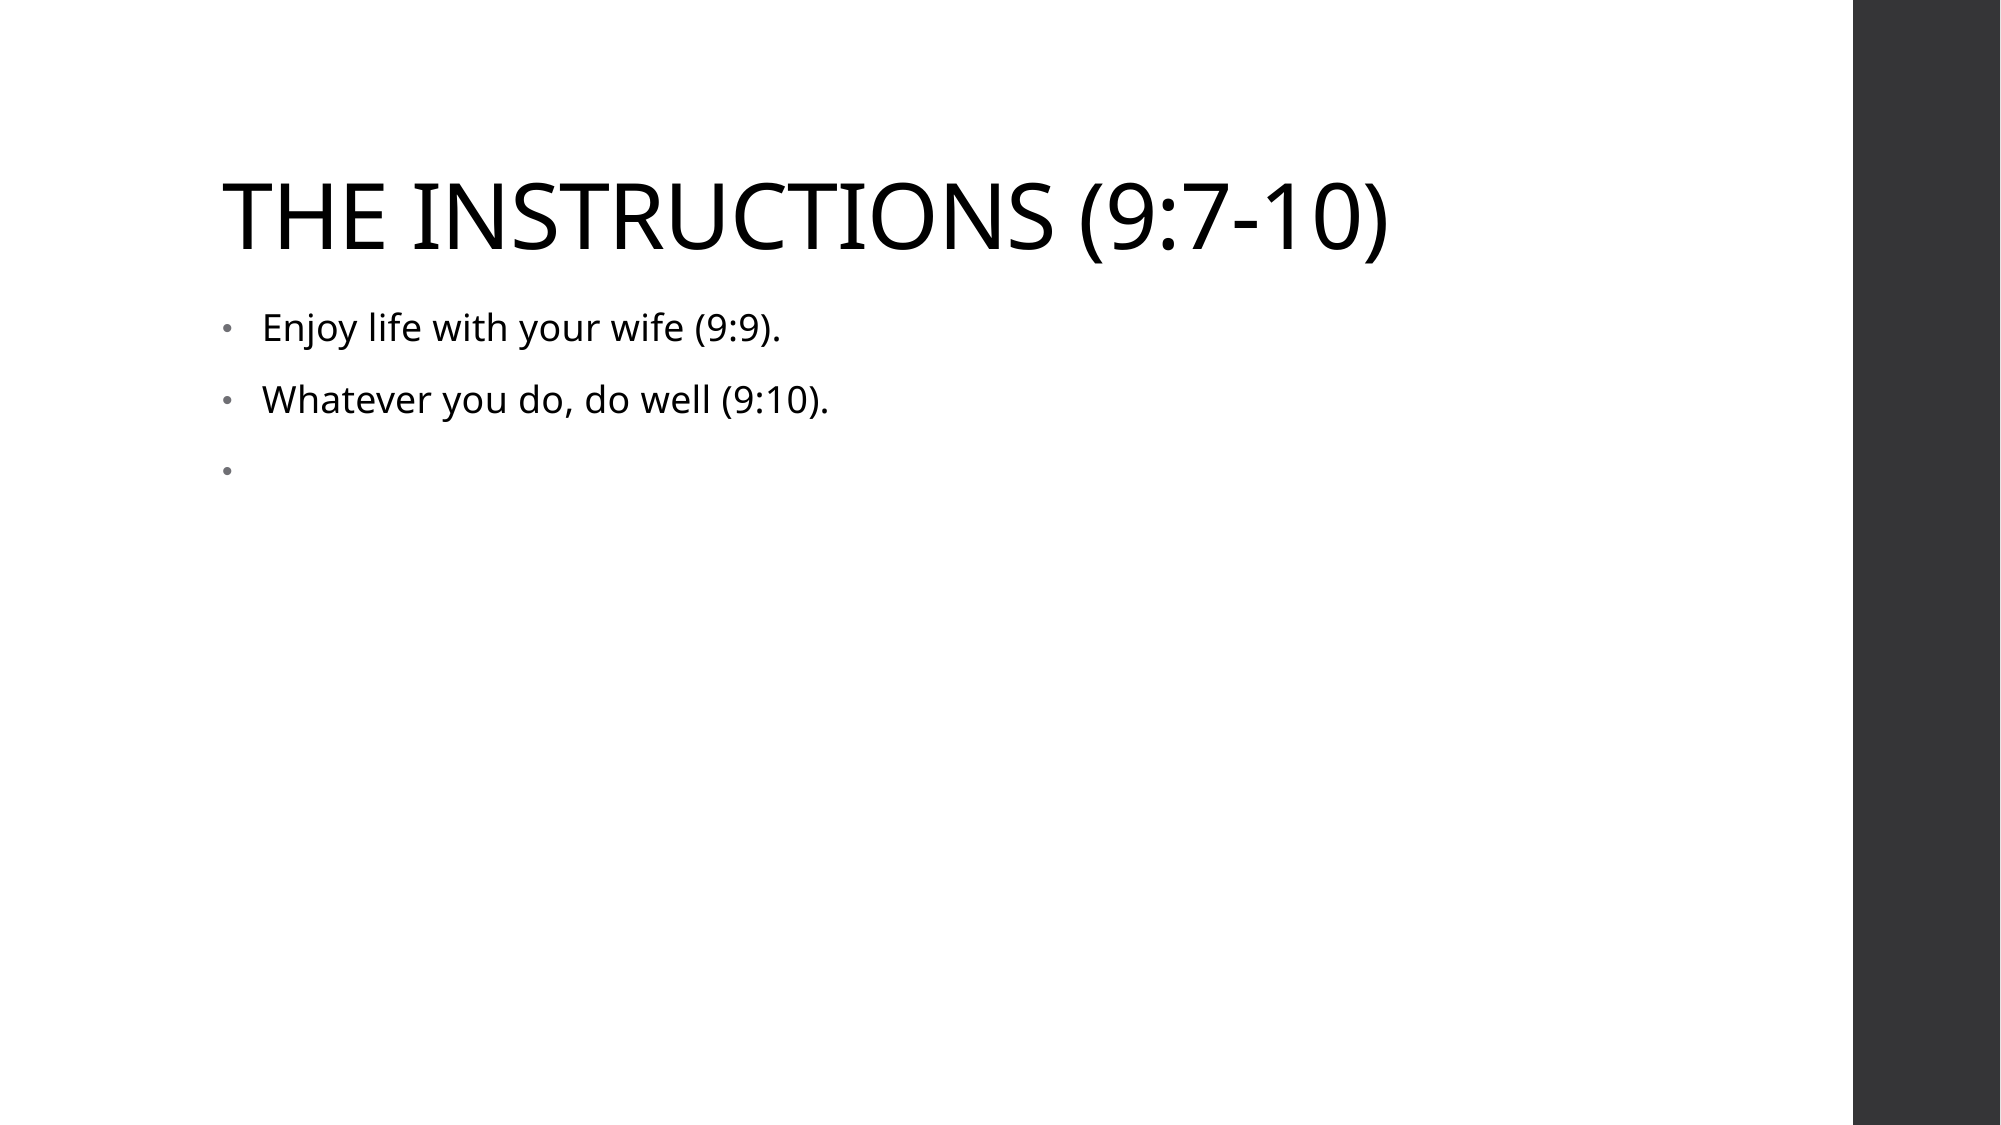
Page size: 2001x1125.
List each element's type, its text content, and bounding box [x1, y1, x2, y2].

list Enjoy life with your wife (9:9). Whatever you do, do well (9:10). [206, 299, 1617, 1014]
title THE INSTRUCTIONS (9:7-10) [206, 60, 1797, 278]
